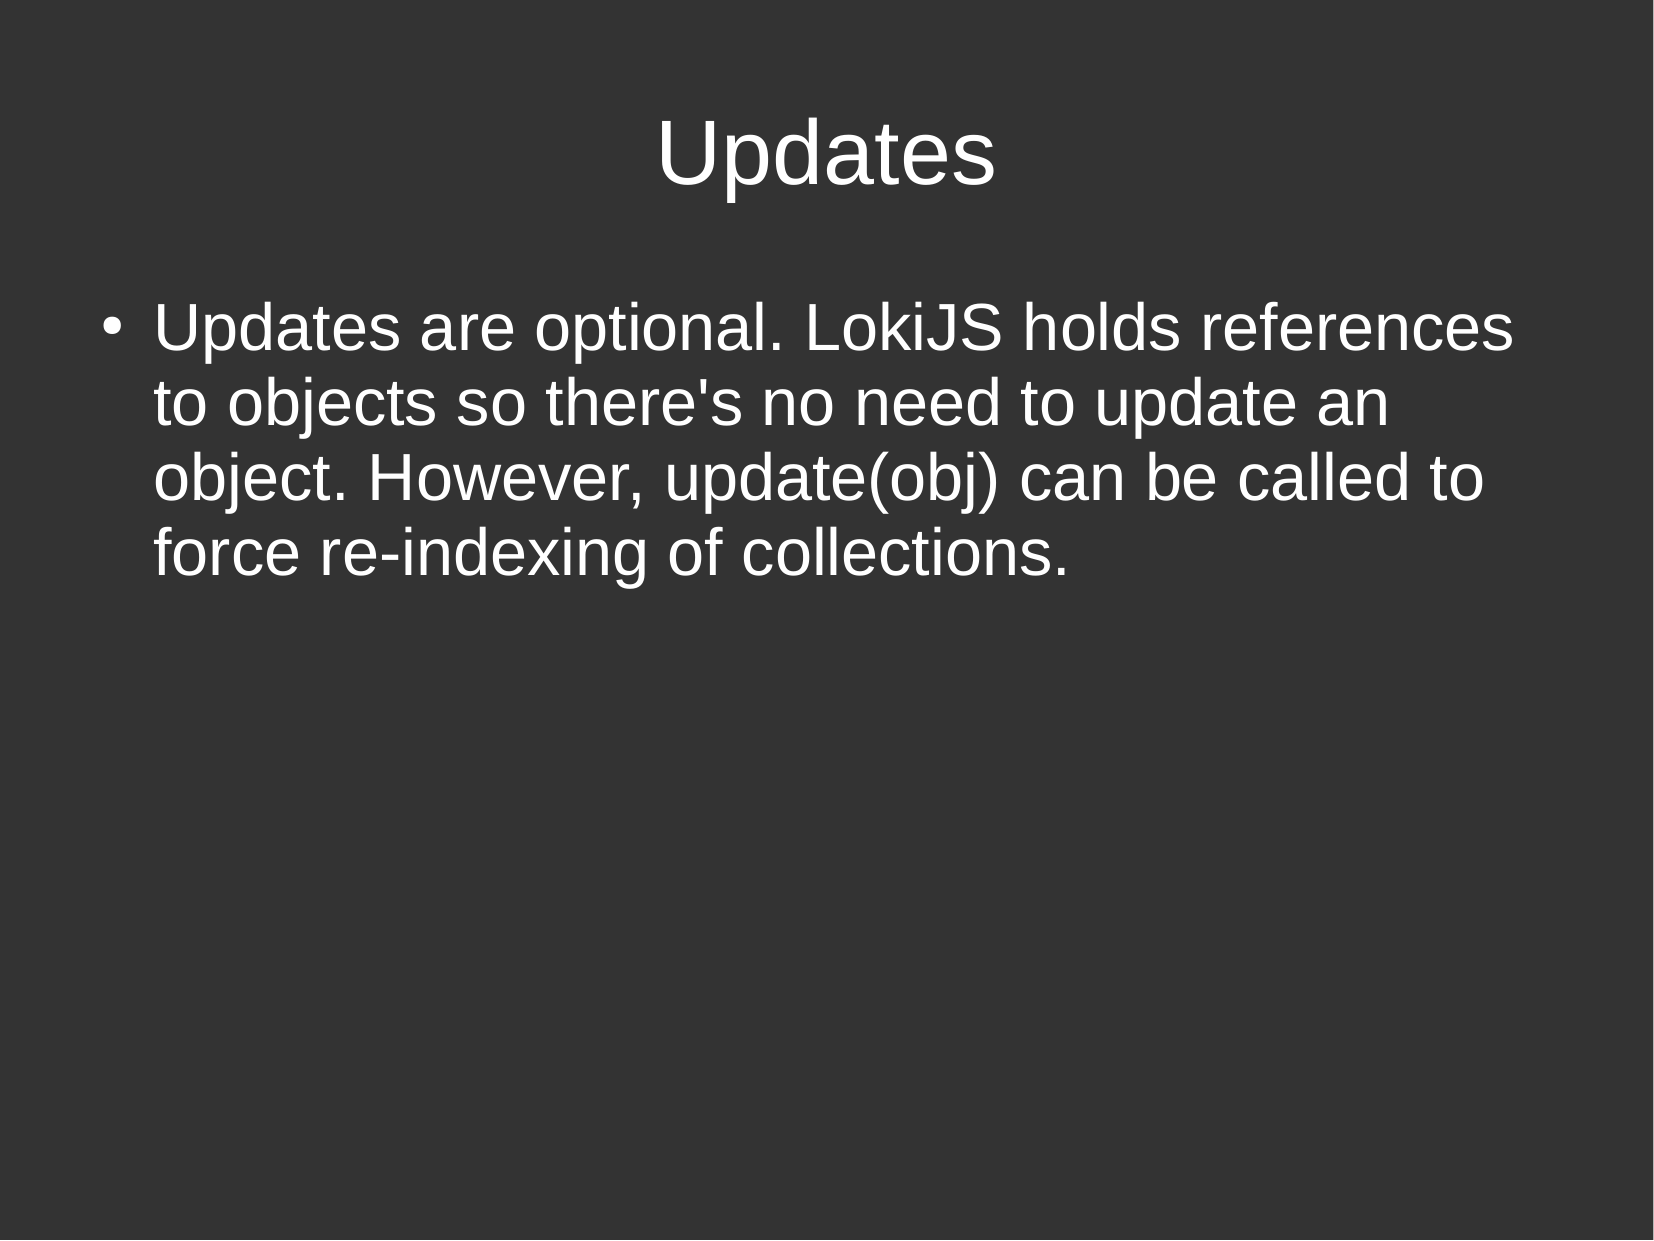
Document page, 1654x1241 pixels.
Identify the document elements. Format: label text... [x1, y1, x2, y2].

list Updates are optional. LokiJS holds references to objects so there's no need to update an object. However, update(obj) can be called to force re-indexing of collections. [82, 290, 1571, 1010]
title Updates [82, 49, 1571, 257]
